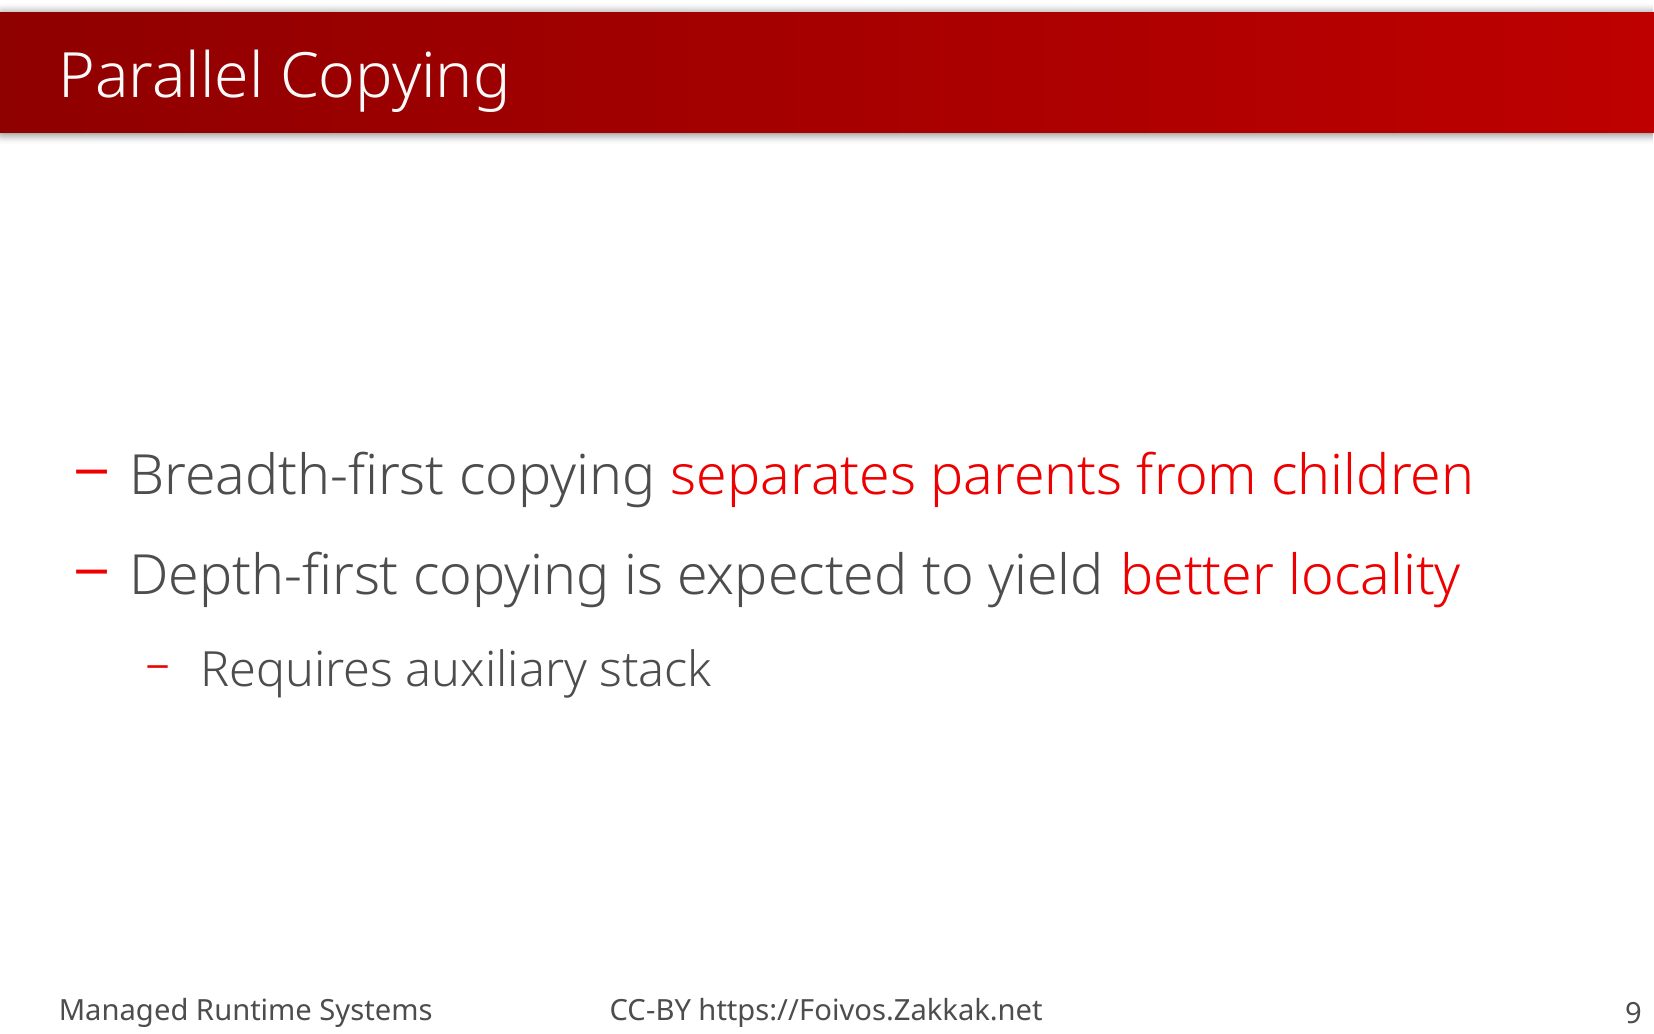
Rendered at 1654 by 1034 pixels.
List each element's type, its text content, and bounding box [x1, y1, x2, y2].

title Parallel Copying [58, 7, 1329, 139]
list Breadth-first copying separates parents from children Depth-first copying is expected to yield better locality Requires auxiliary stack [58, 177, 1594, 960]
